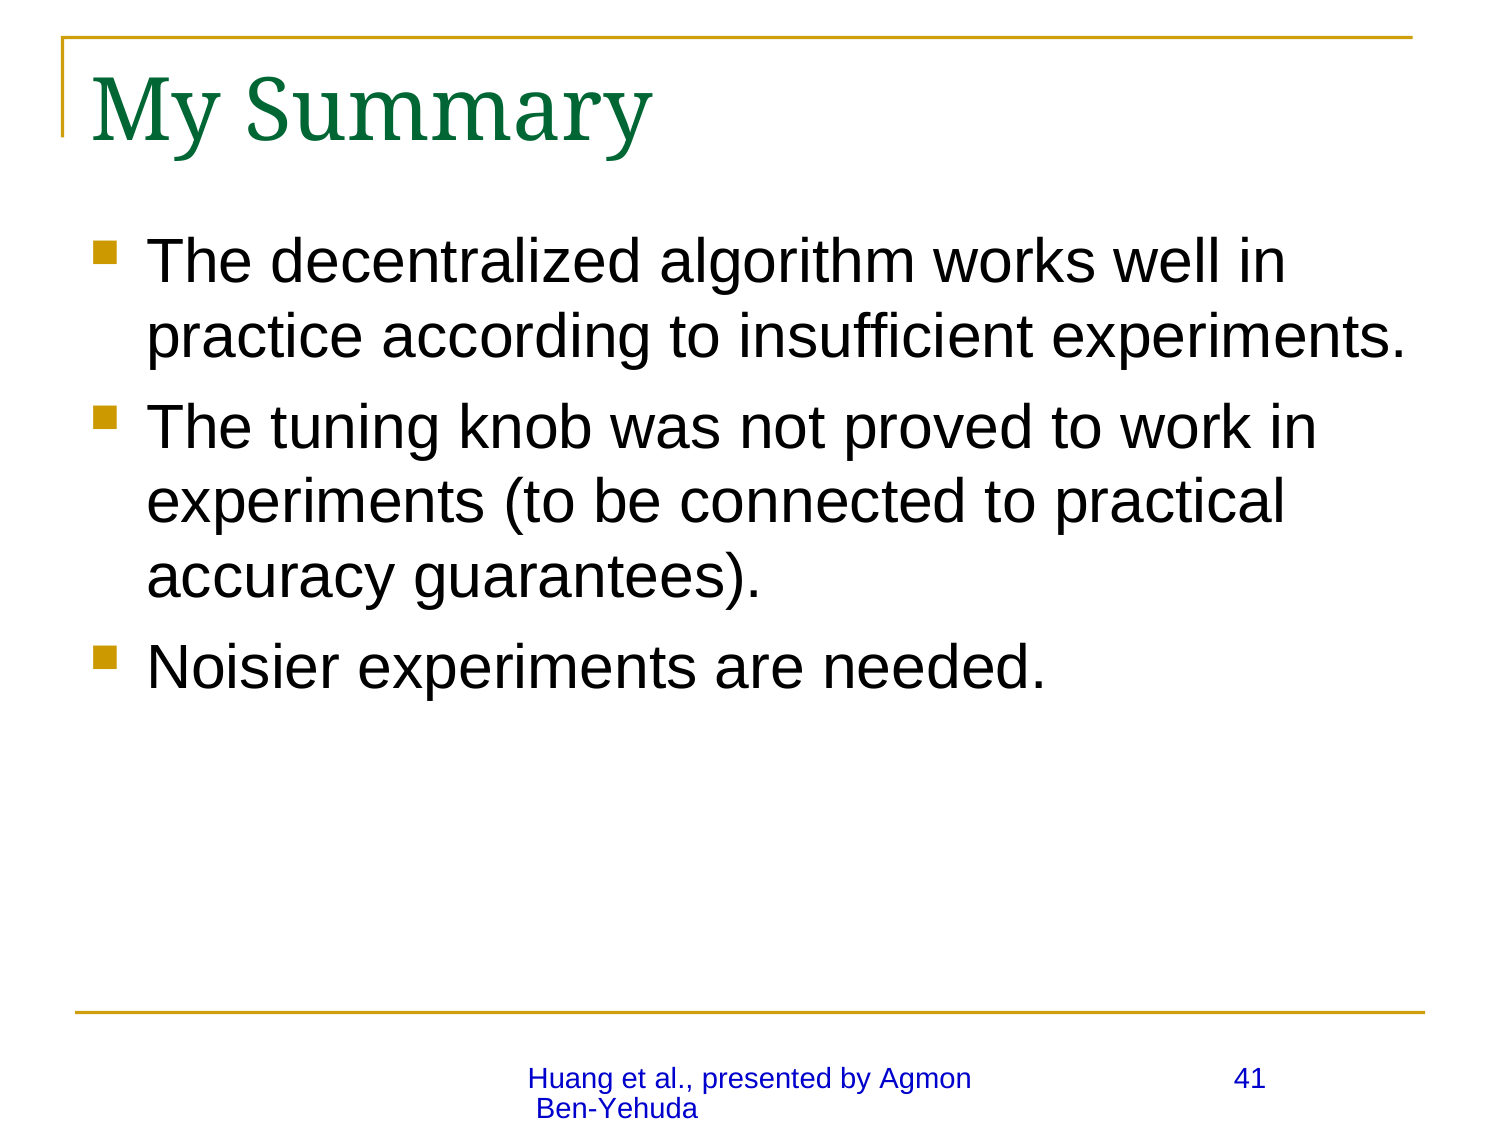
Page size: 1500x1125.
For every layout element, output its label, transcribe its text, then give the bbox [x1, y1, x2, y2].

title My Summary [75, 45, 1426, 212]
list The decentralized algorithm works well in practice according to insufficient experiments. The tuning knob was not proved to work in experiments (to be connected to practical accuracy guarantees). Noisier experiments are needed. [75, 212, 1426, 955]
